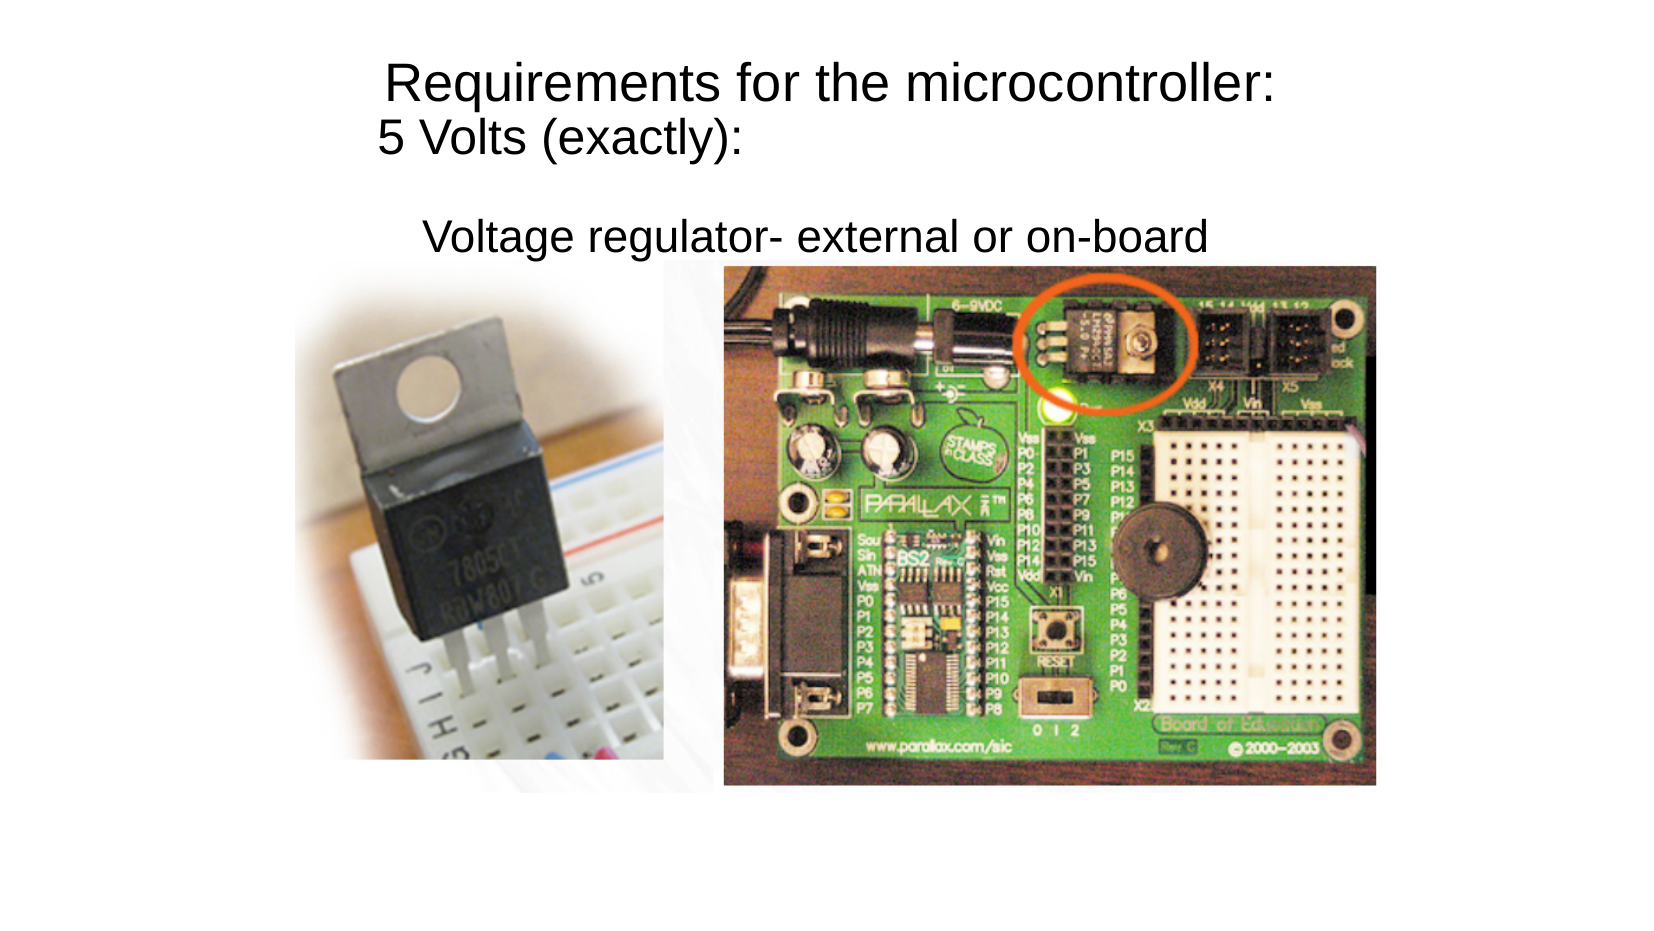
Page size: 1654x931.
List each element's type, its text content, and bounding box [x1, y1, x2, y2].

title 5 Volts (exactly): [326, 109, 796, 166]
title Voltage regulator- external or on-board [387, 210, 1246, 264]
title Requirements for the microcontroller: [182, 45, 1479, 120]
picture [295, 260, 1381, 793]
